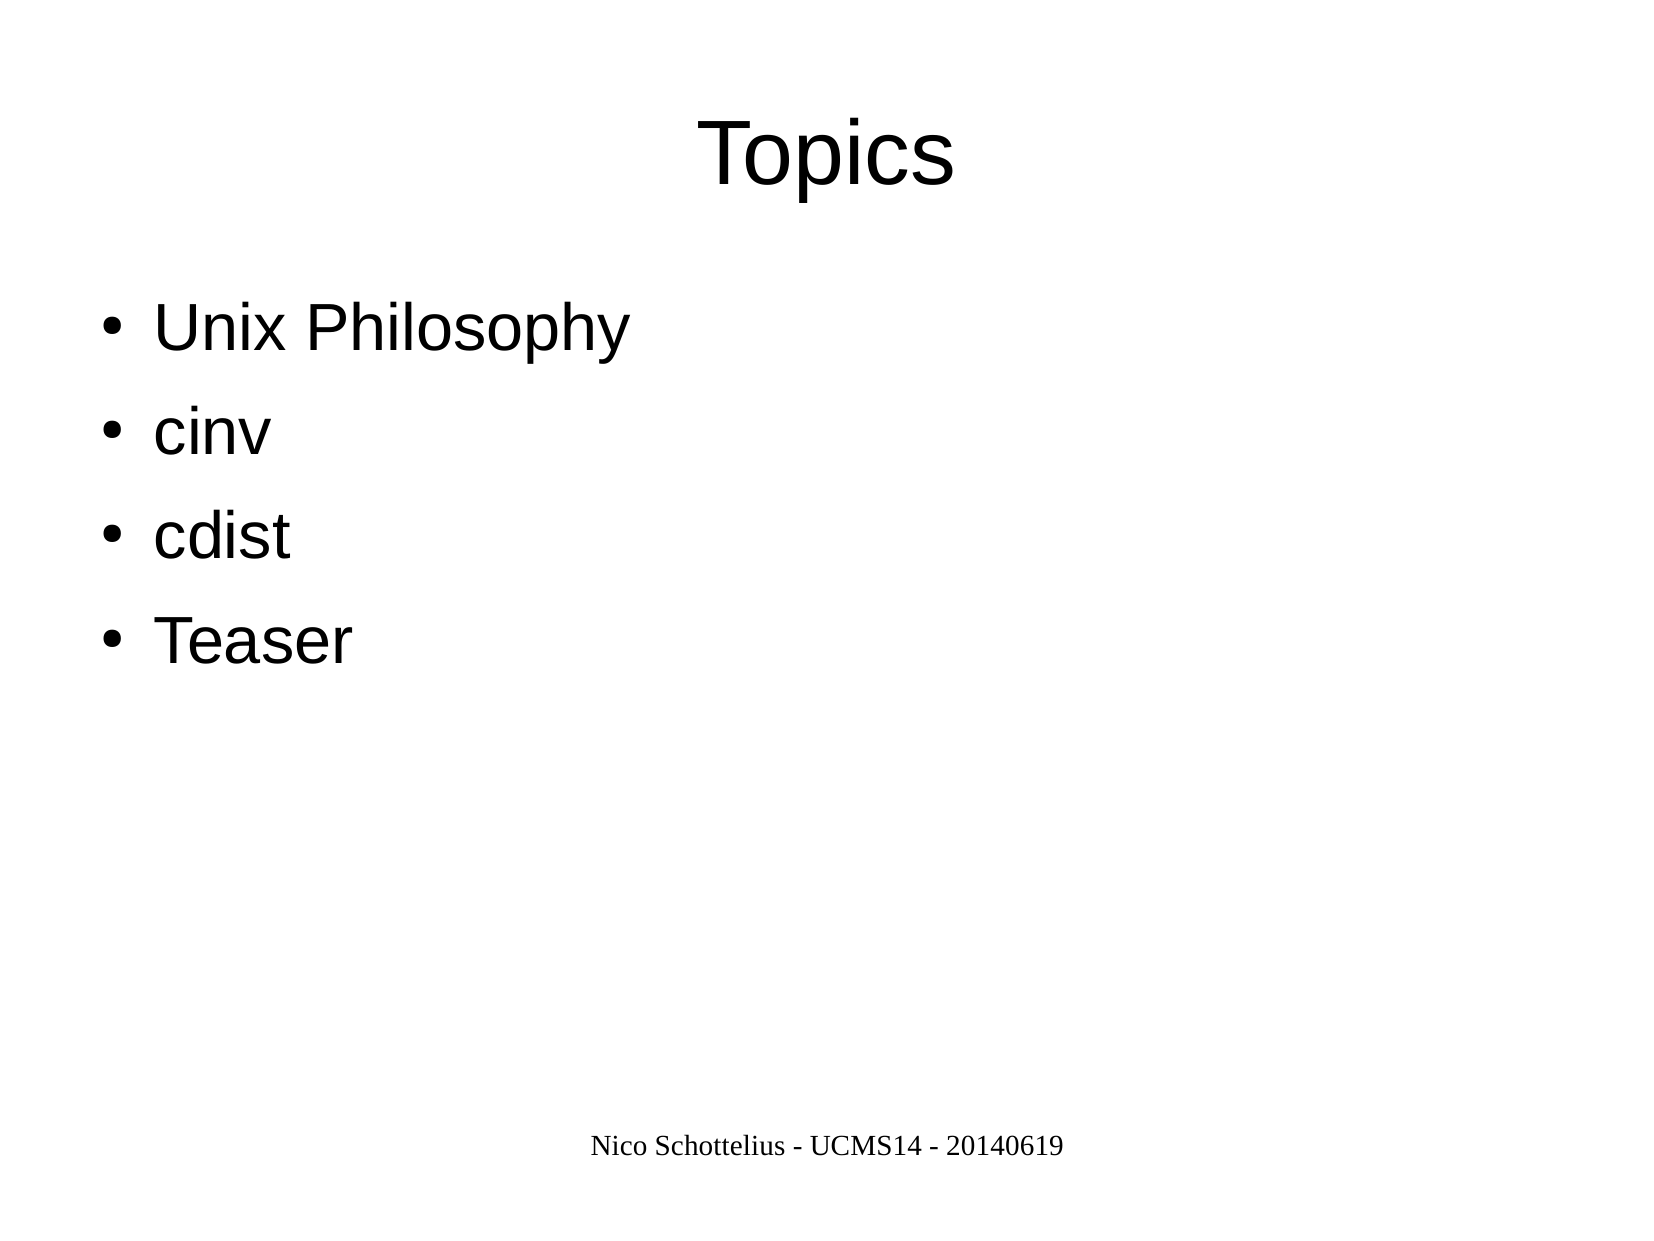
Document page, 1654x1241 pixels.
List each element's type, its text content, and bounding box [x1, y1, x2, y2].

title Topics [82, 49, 1571, 257]
list Unix Philosophy cinv cdist Teaser [82, 290, 1538, 1010]
